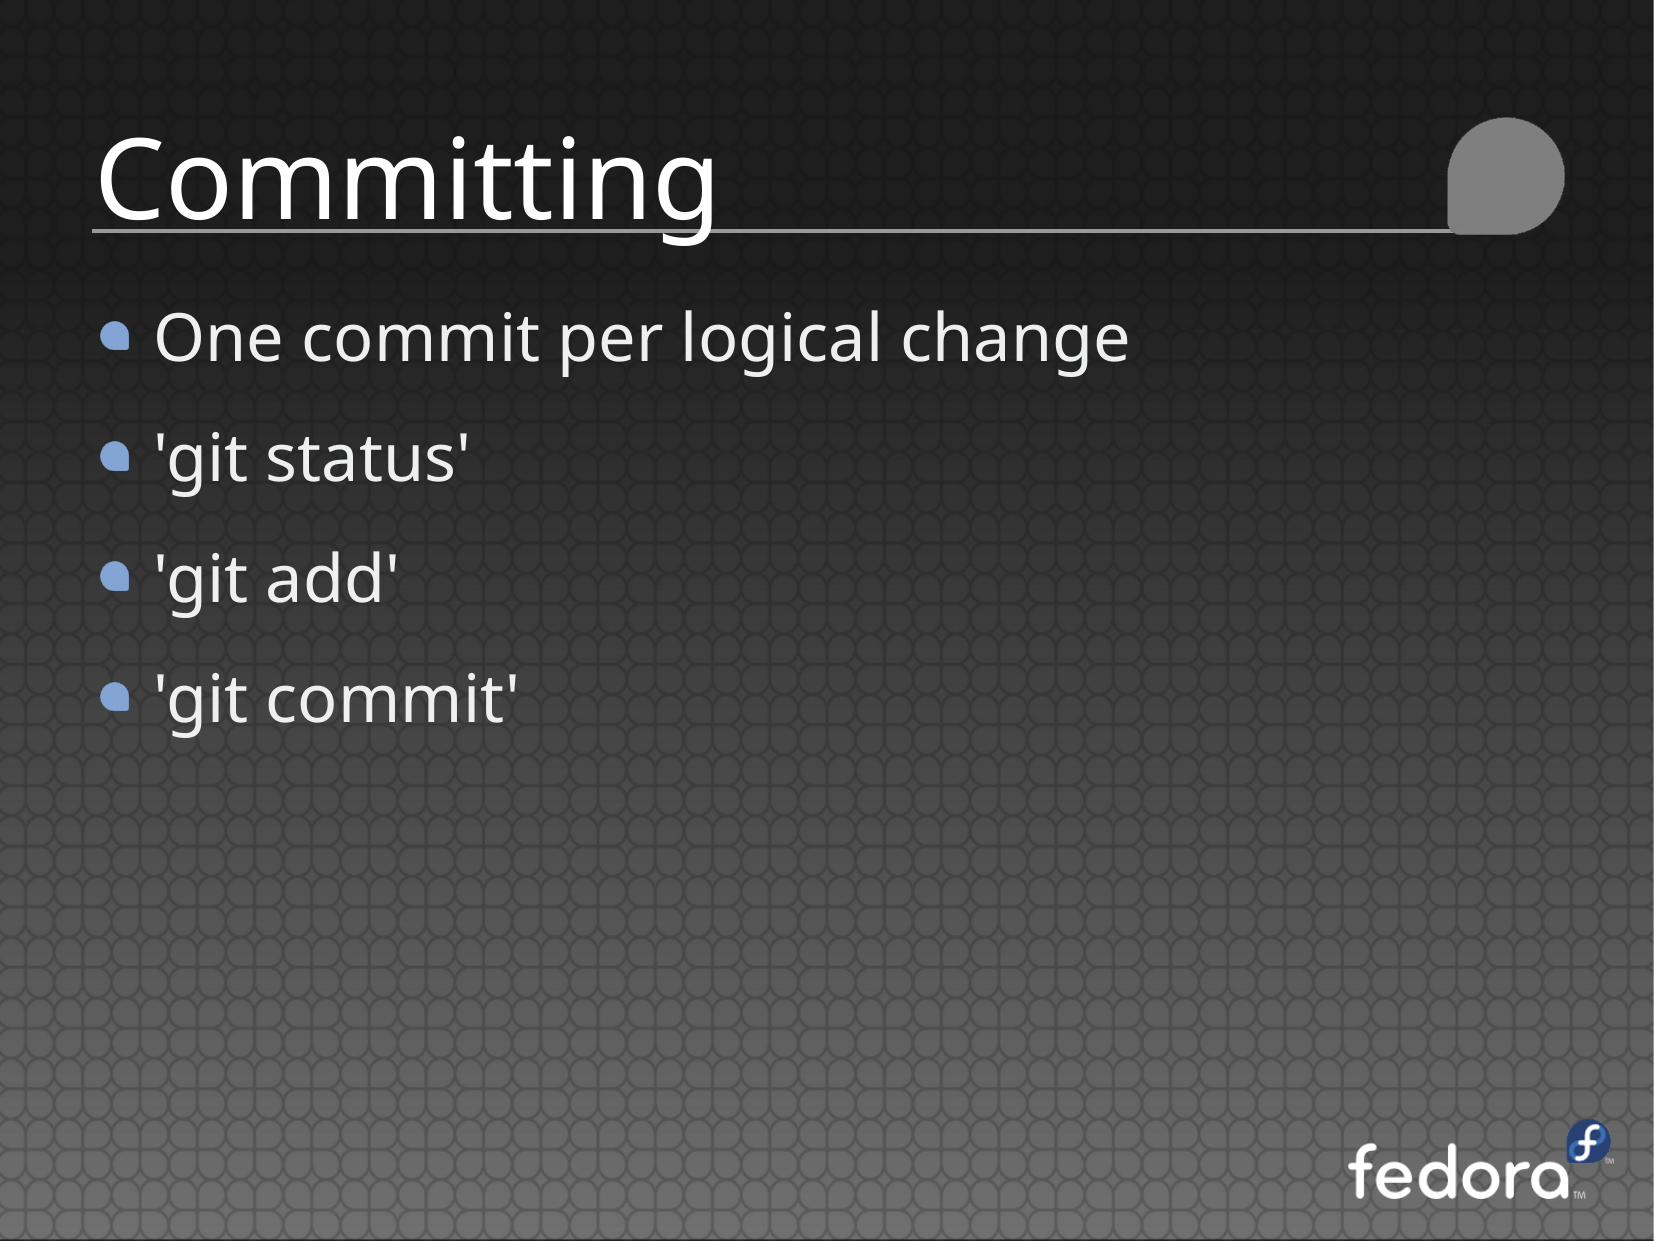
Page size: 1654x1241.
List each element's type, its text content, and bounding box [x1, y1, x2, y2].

picture [0, 0, 1654, 1241]
list One commit per logical change 'git status' 'git add' 'git commit' [82, 290, 1571, 1094]
title Committing [94, 100, 1426, 251]
